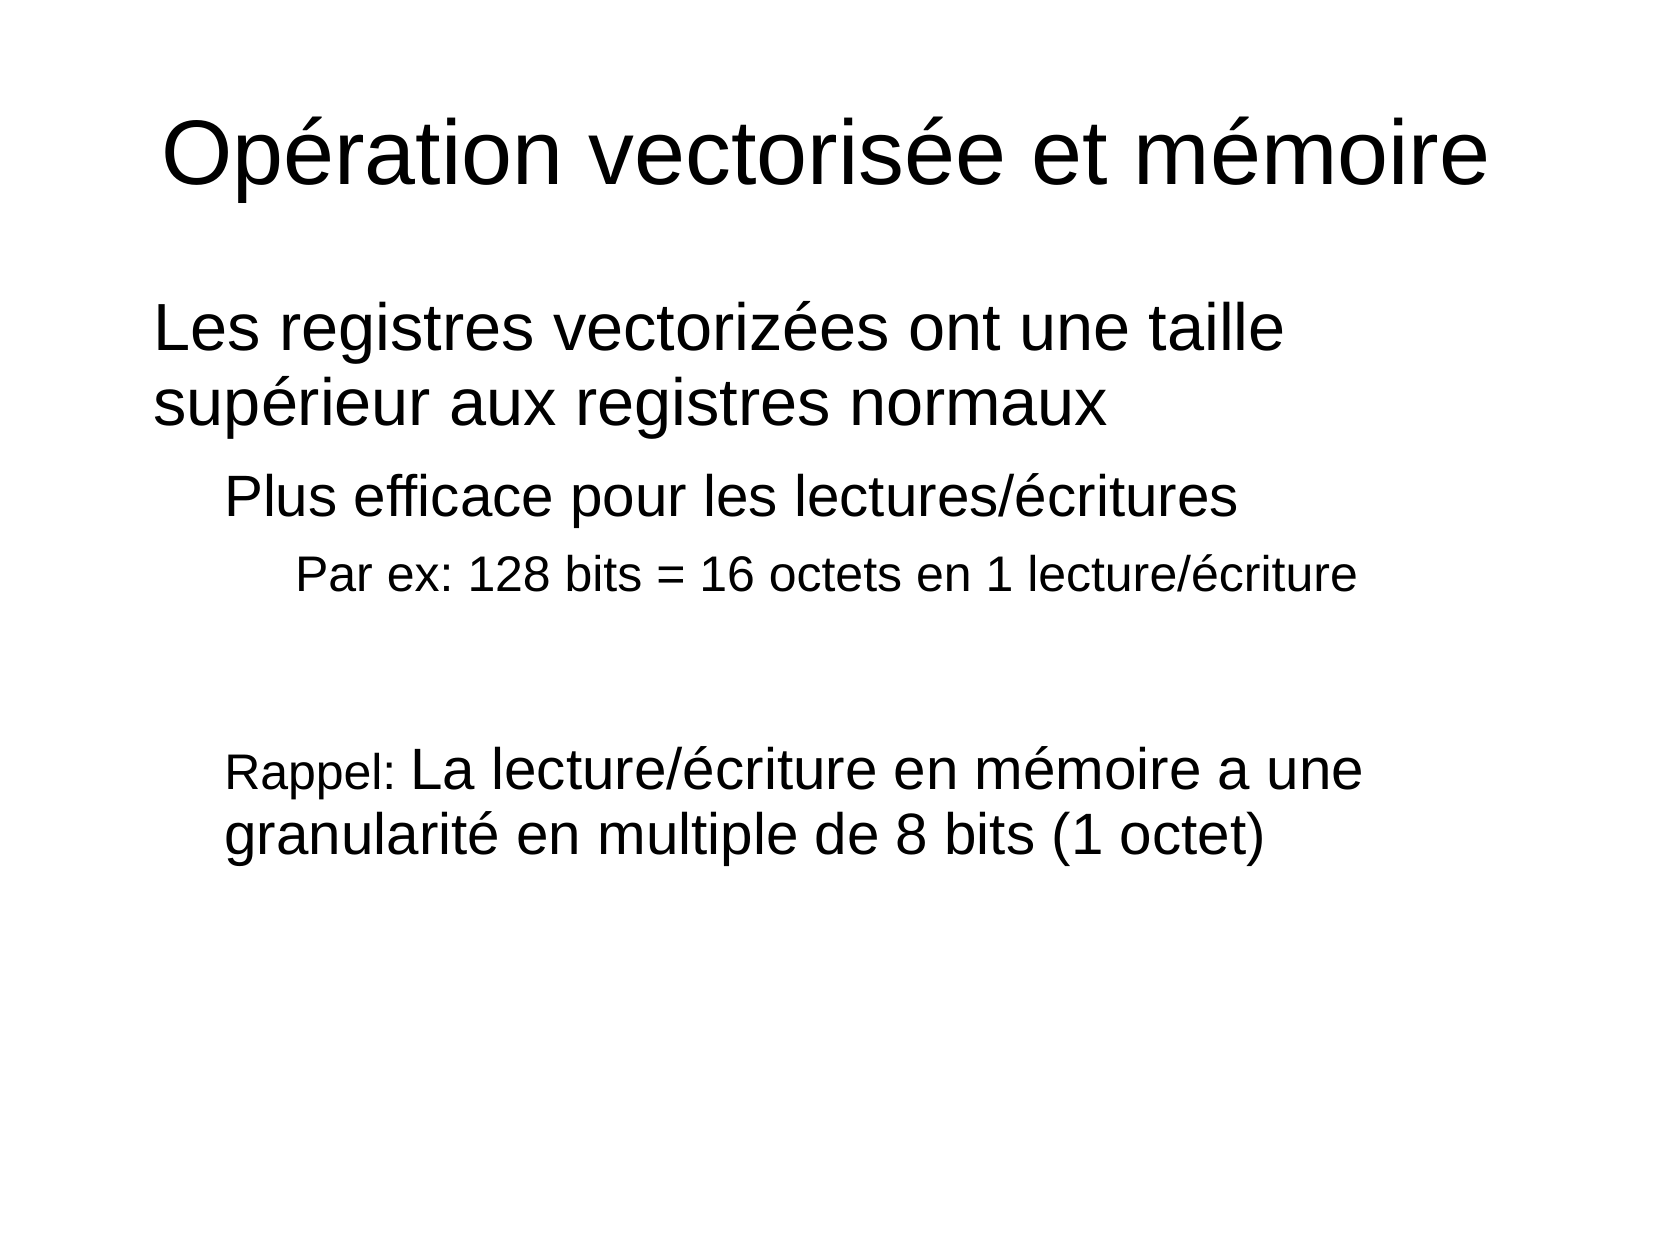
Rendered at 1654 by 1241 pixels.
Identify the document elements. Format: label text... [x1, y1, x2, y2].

list Les registres vectorizées ont une taille supérieur aux registres normaux Plus efficace pour les lectures/écritures Par ex: 128 bits = 16 octets en 1 lecture/écriture Rappel: La lecture/écriture en mémoire a une granularité en multiple de 8 bits (1 octet) [82, 290, 1571, 1156]
title Opération vectorisée et mémoire [82, 49, 1571, 257]
